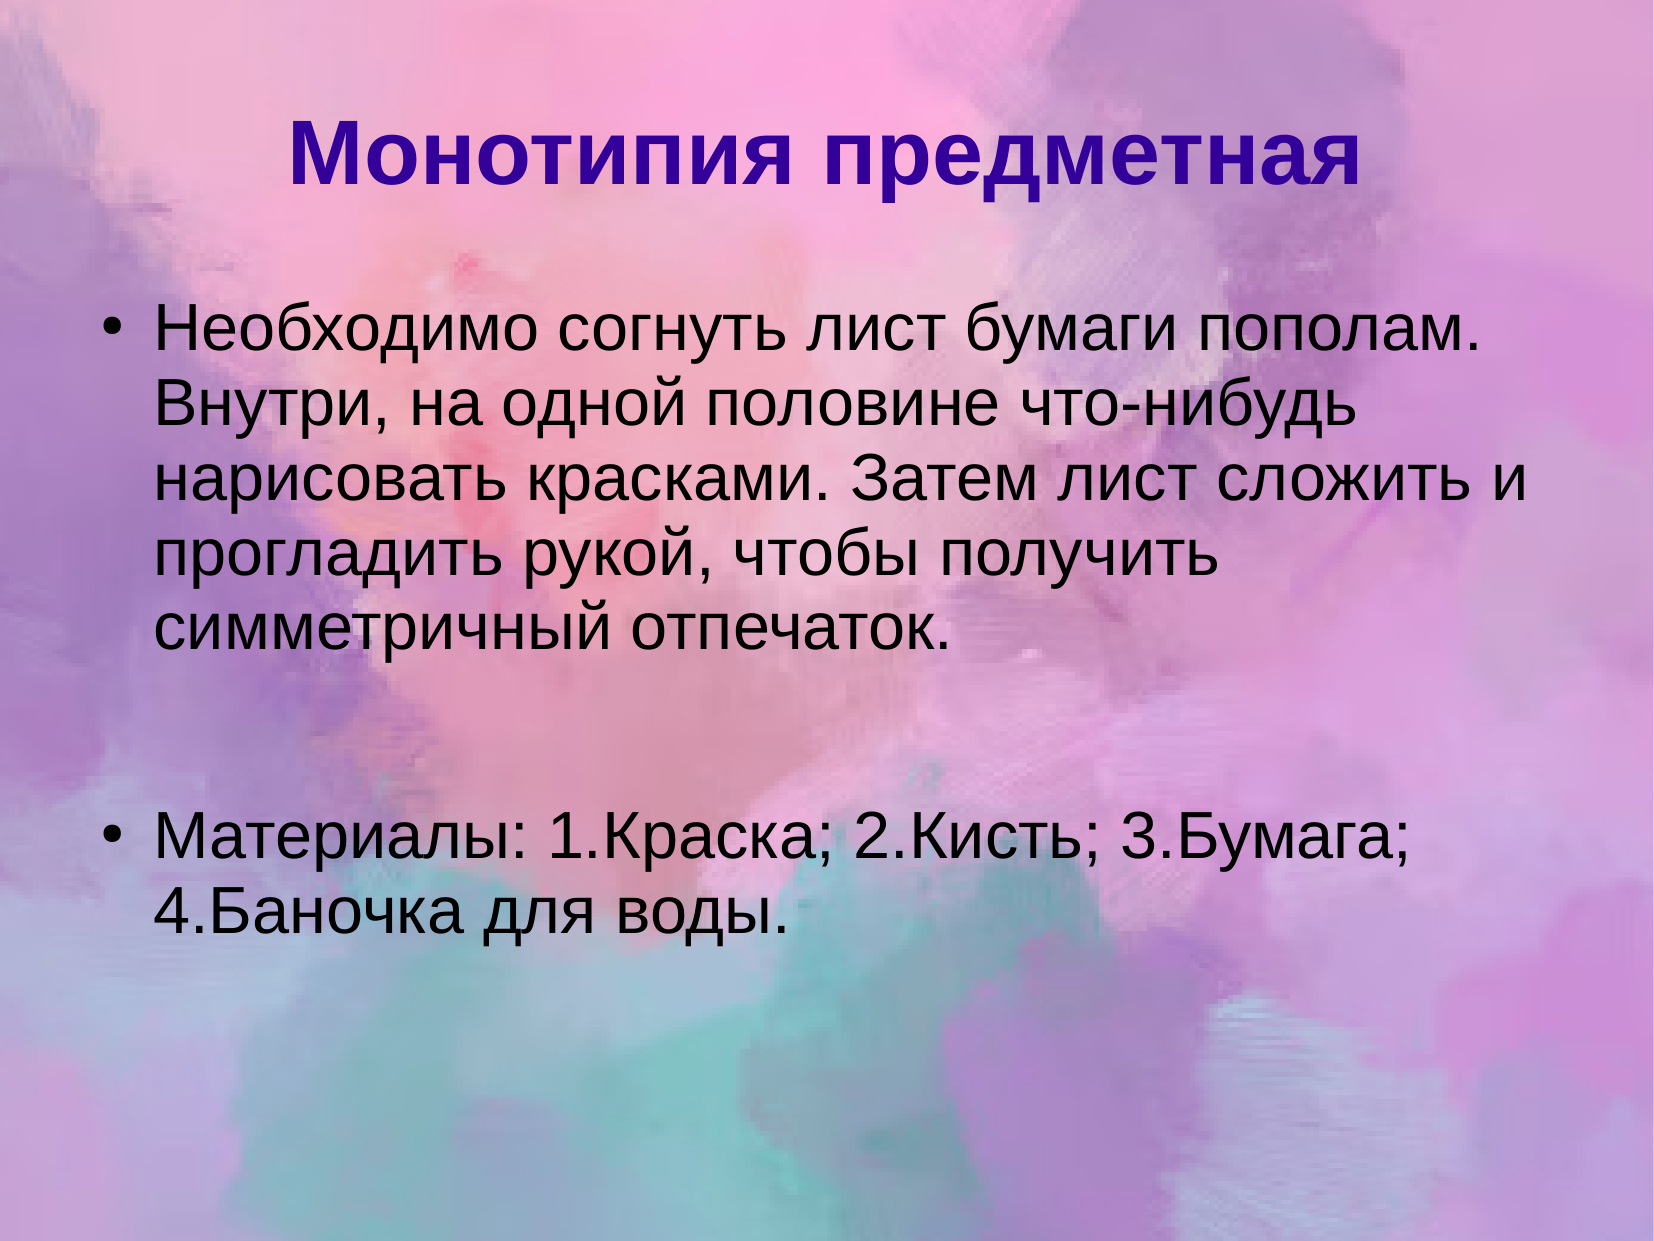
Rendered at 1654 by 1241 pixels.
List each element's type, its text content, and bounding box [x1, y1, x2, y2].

list Необходимо согнуть лист бумаги пополам. Внутри, на одной половине что-нибудь нарисовать красками. Затем лист сложить и прогладить рукой, чтобы получить симметричный отпечаток. Материалы: 1.Краска; 2.Кисть; 3.Бумага; 4.Баночка для воды. [82, 290, 1571, 1010]
picture [0, 0, 1654, 1241]
title Монотипия предметная [82, 49, 1571, 257]
